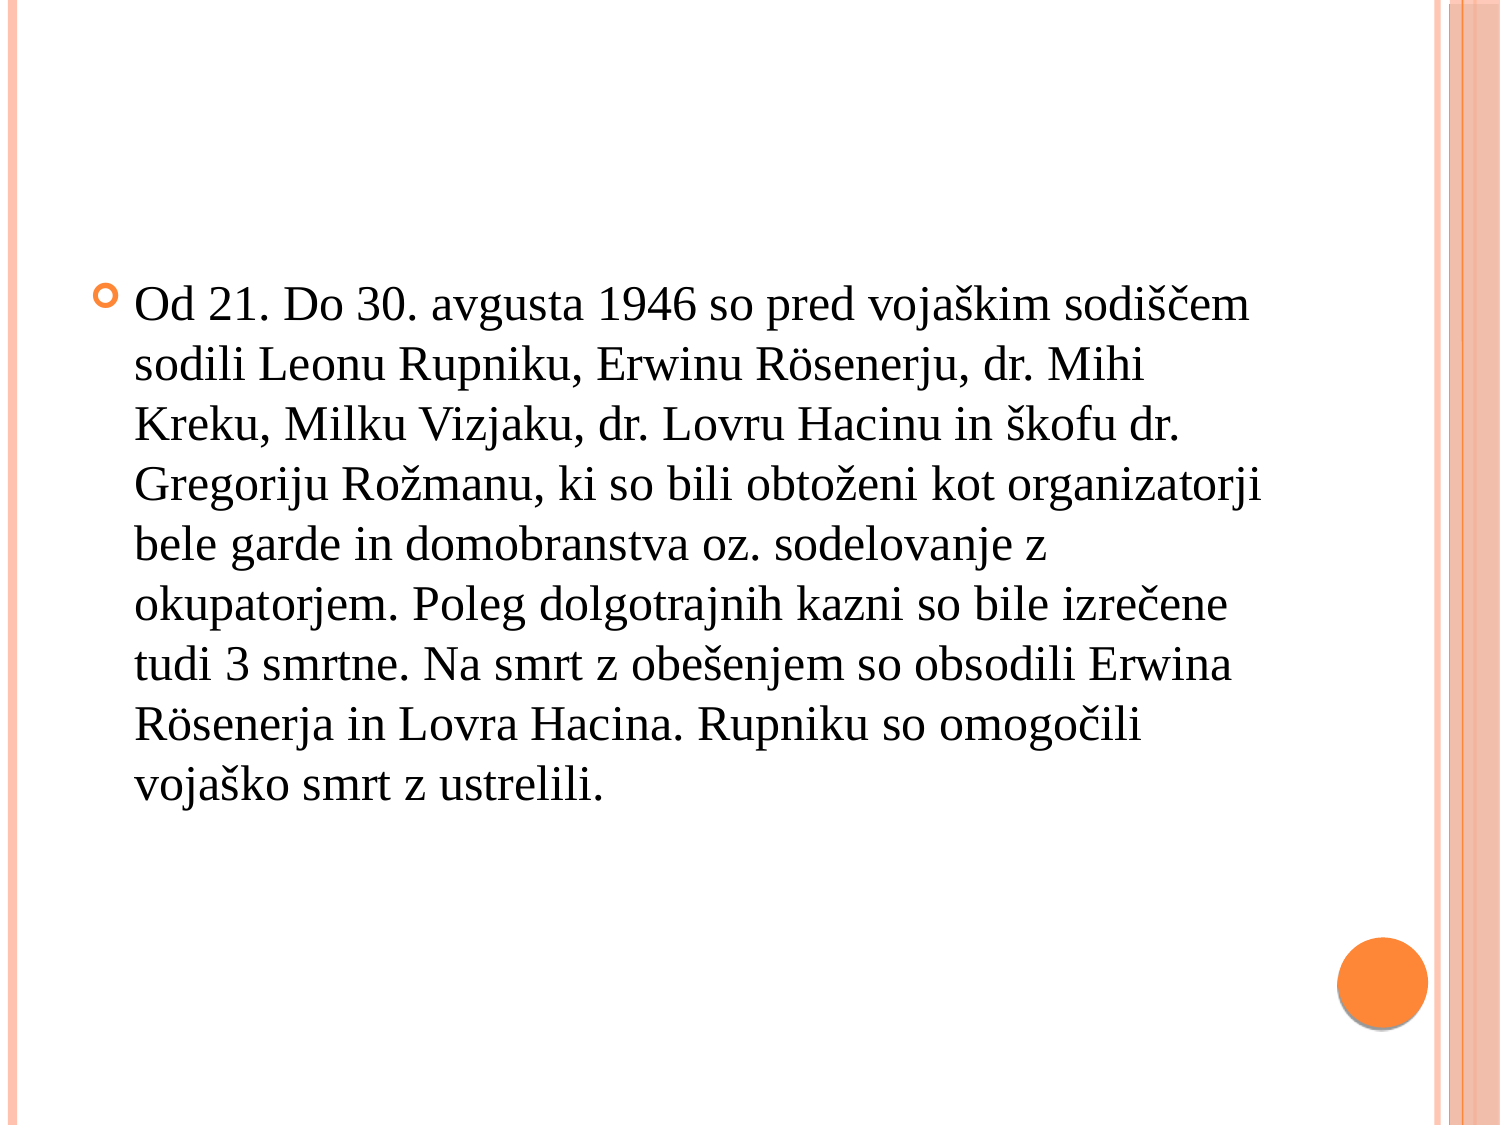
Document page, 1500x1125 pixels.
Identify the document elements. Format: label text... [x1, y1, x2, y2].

list Od 21. Do 30. avgusta 1946 so pred vojaškim sodiščem sodili Leonu Rupniku, Erwinu Rösenerju, dr. Mihi Kreku, Milku Vizjaku, dr. Lovru Hacinu in škofu dr. Gregoriju Rožmanu, ki so bili obtoženi kot organizatorji bele garde in domobranstva oz. sodelovanje z okupatorjem. Poleg dolgotrajnih kazni so bile izrečene tudi 3 smrtne. Na smrt z obešenjem so obsodili Erwina Rösenerja in Lovra Hacina. Rupniku so omogočili vojaško smrt z ustrelili. [75, 262, 1300, 1062]
